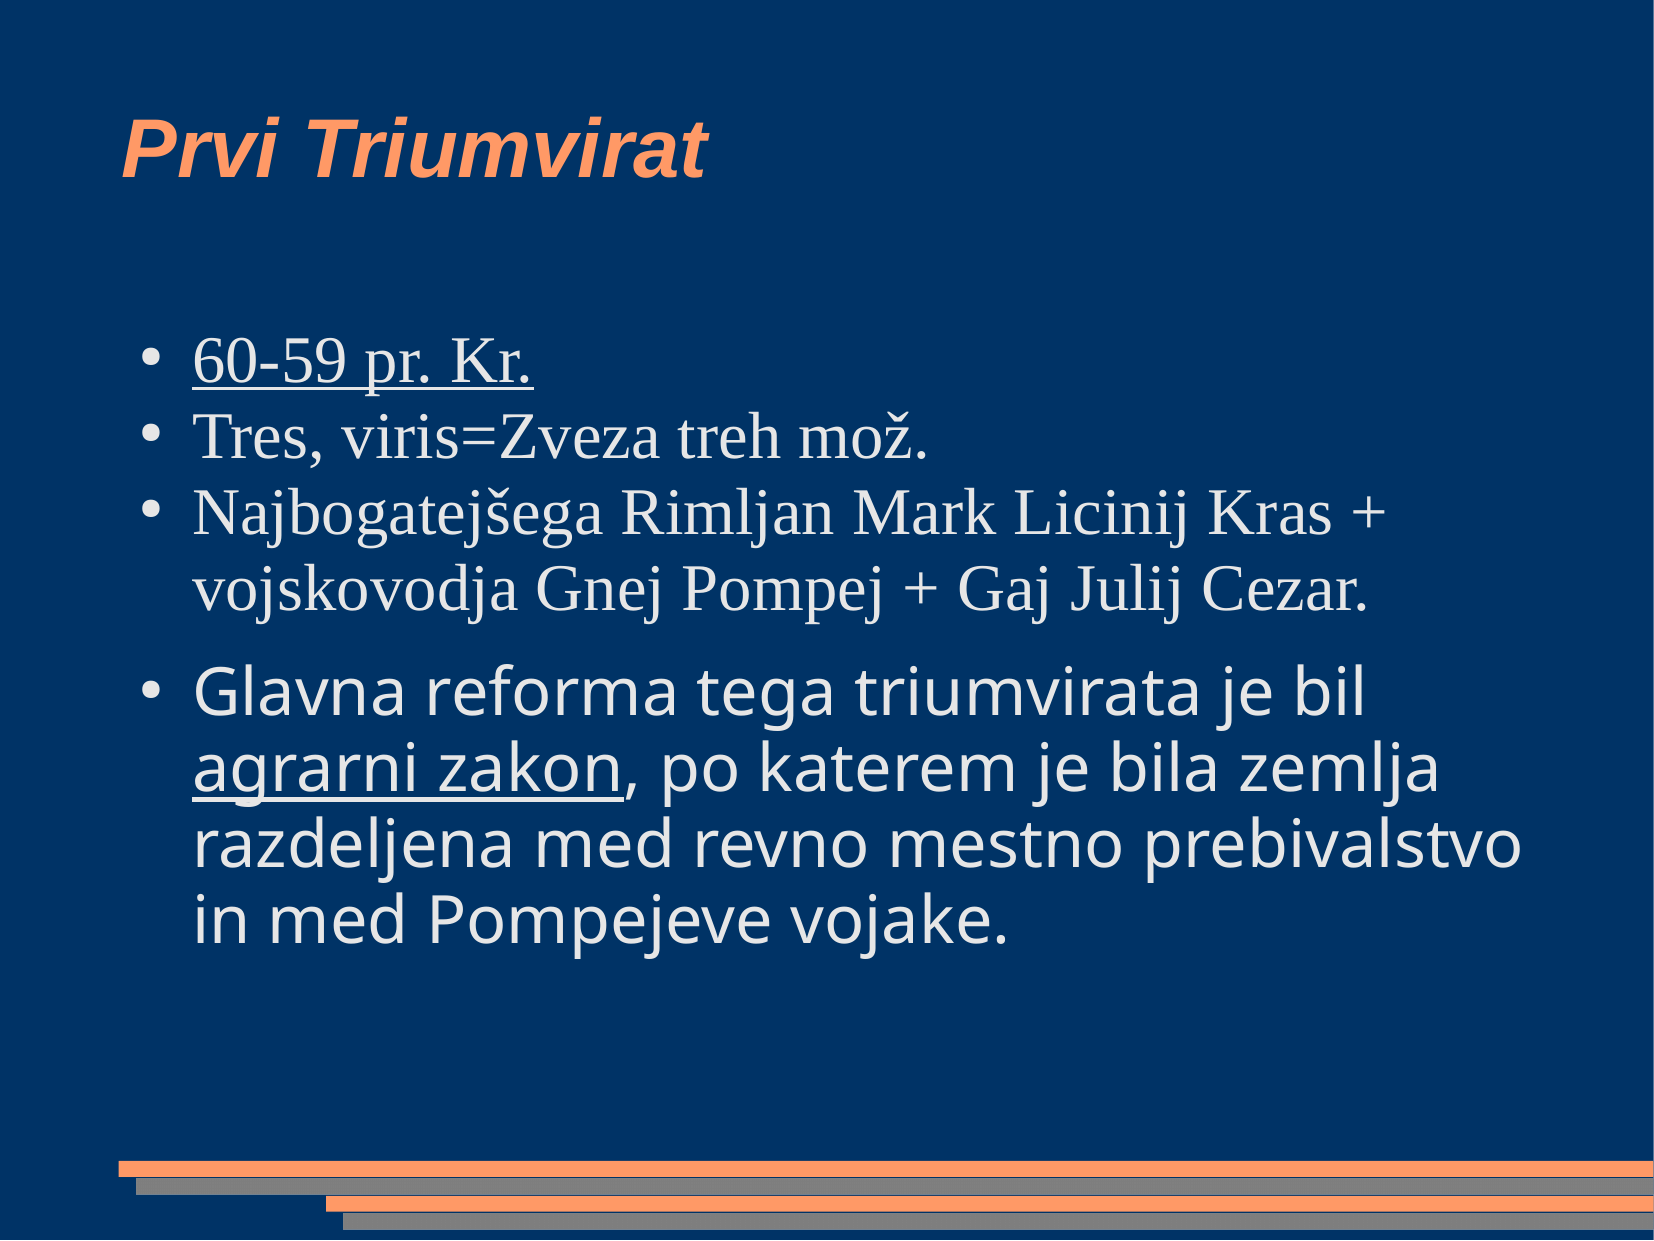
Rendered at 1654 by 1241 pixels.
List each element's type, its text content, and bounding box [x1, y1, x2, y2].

list 60-59 pr. Kr. Tres, viris=Zveza treh mož. Najbogatejšega Rimljan Mark Licinij Kras + vojskovodja Gnej Pompej + Gaj Julij Cezar. Glavna reforma tega triumvirata je bil agrarni zakon, po katerem je bila zemlja razdeljena med revno mestno prebivalstvo in med Pompejeve vojake. [121, 322, 1561, 1027]
title Prvi Triumvirat [121, 46, 1534, 254]
